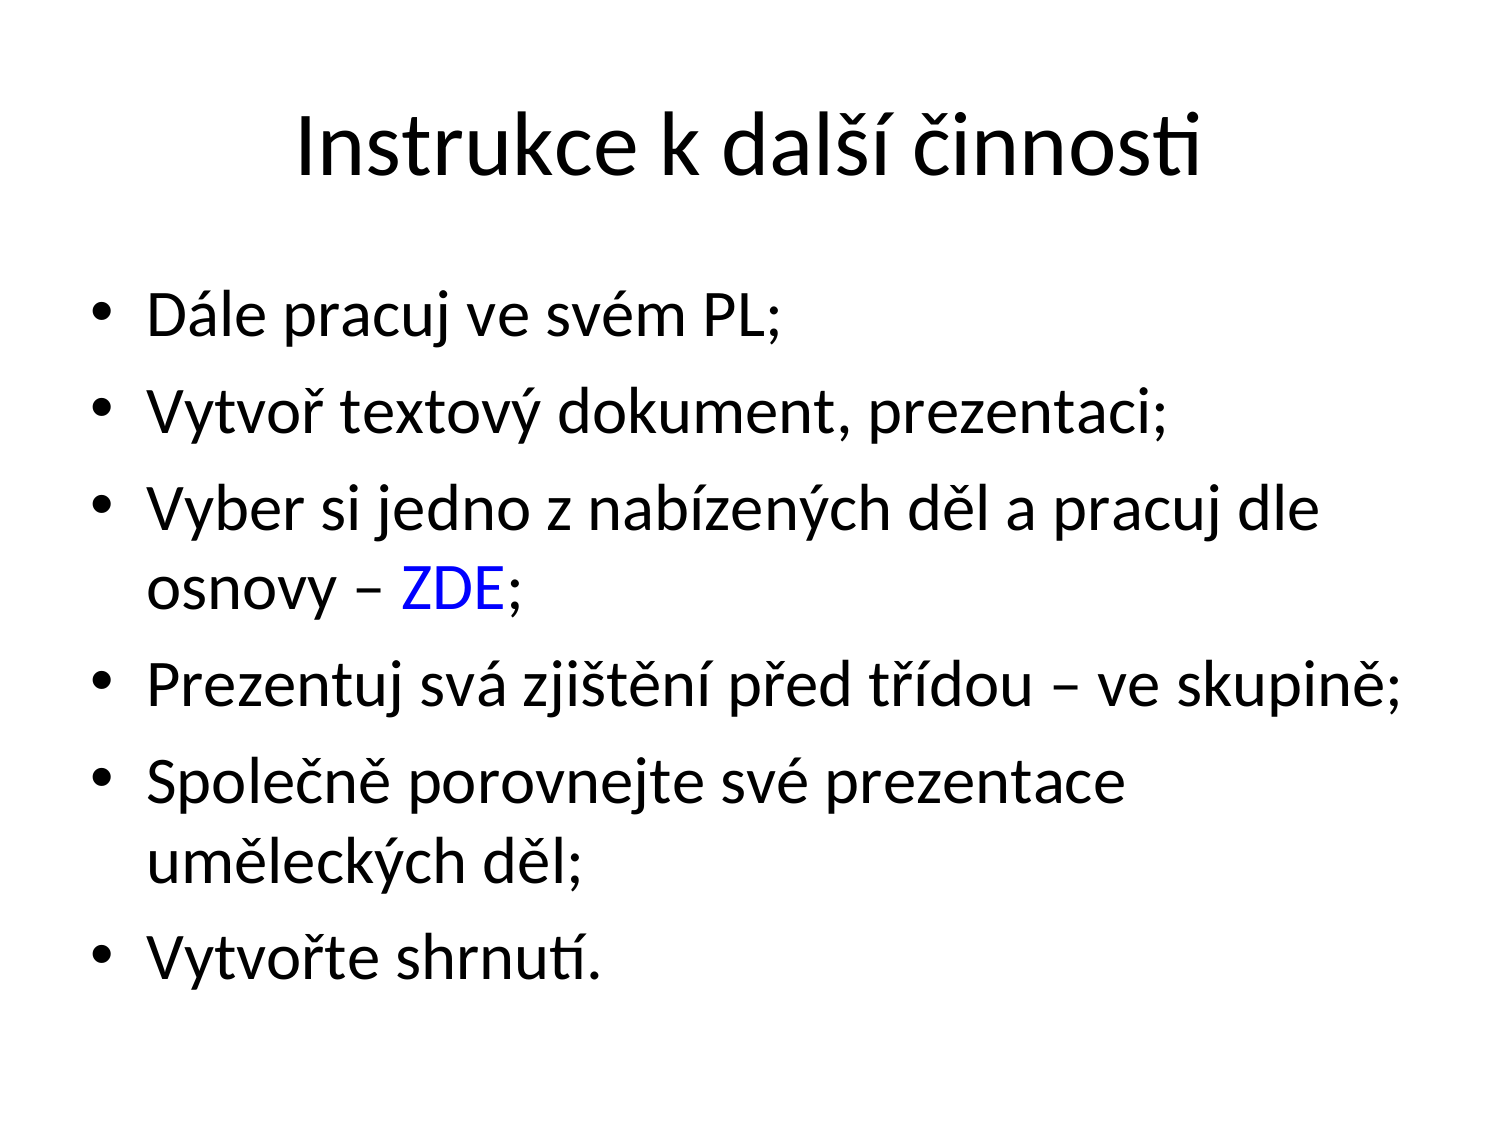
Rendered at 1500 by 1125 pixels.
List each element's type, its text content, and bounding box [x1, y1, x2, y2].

title Instrukce k další činnosti [75, 45, 1426, 233]
list Dále pracuj ve svém PL; Vytvoř textový dokument, prezentaci; Vyber si jedno z nabízených děl a pracuj dle osnovy – ZDE; Prezentuj svá zjištění před třídou – ve skupině; Společně porovnejte své prezentace uměleckých děl; Vytvořte shrnutí. [75, 262, 1426, 1099]
